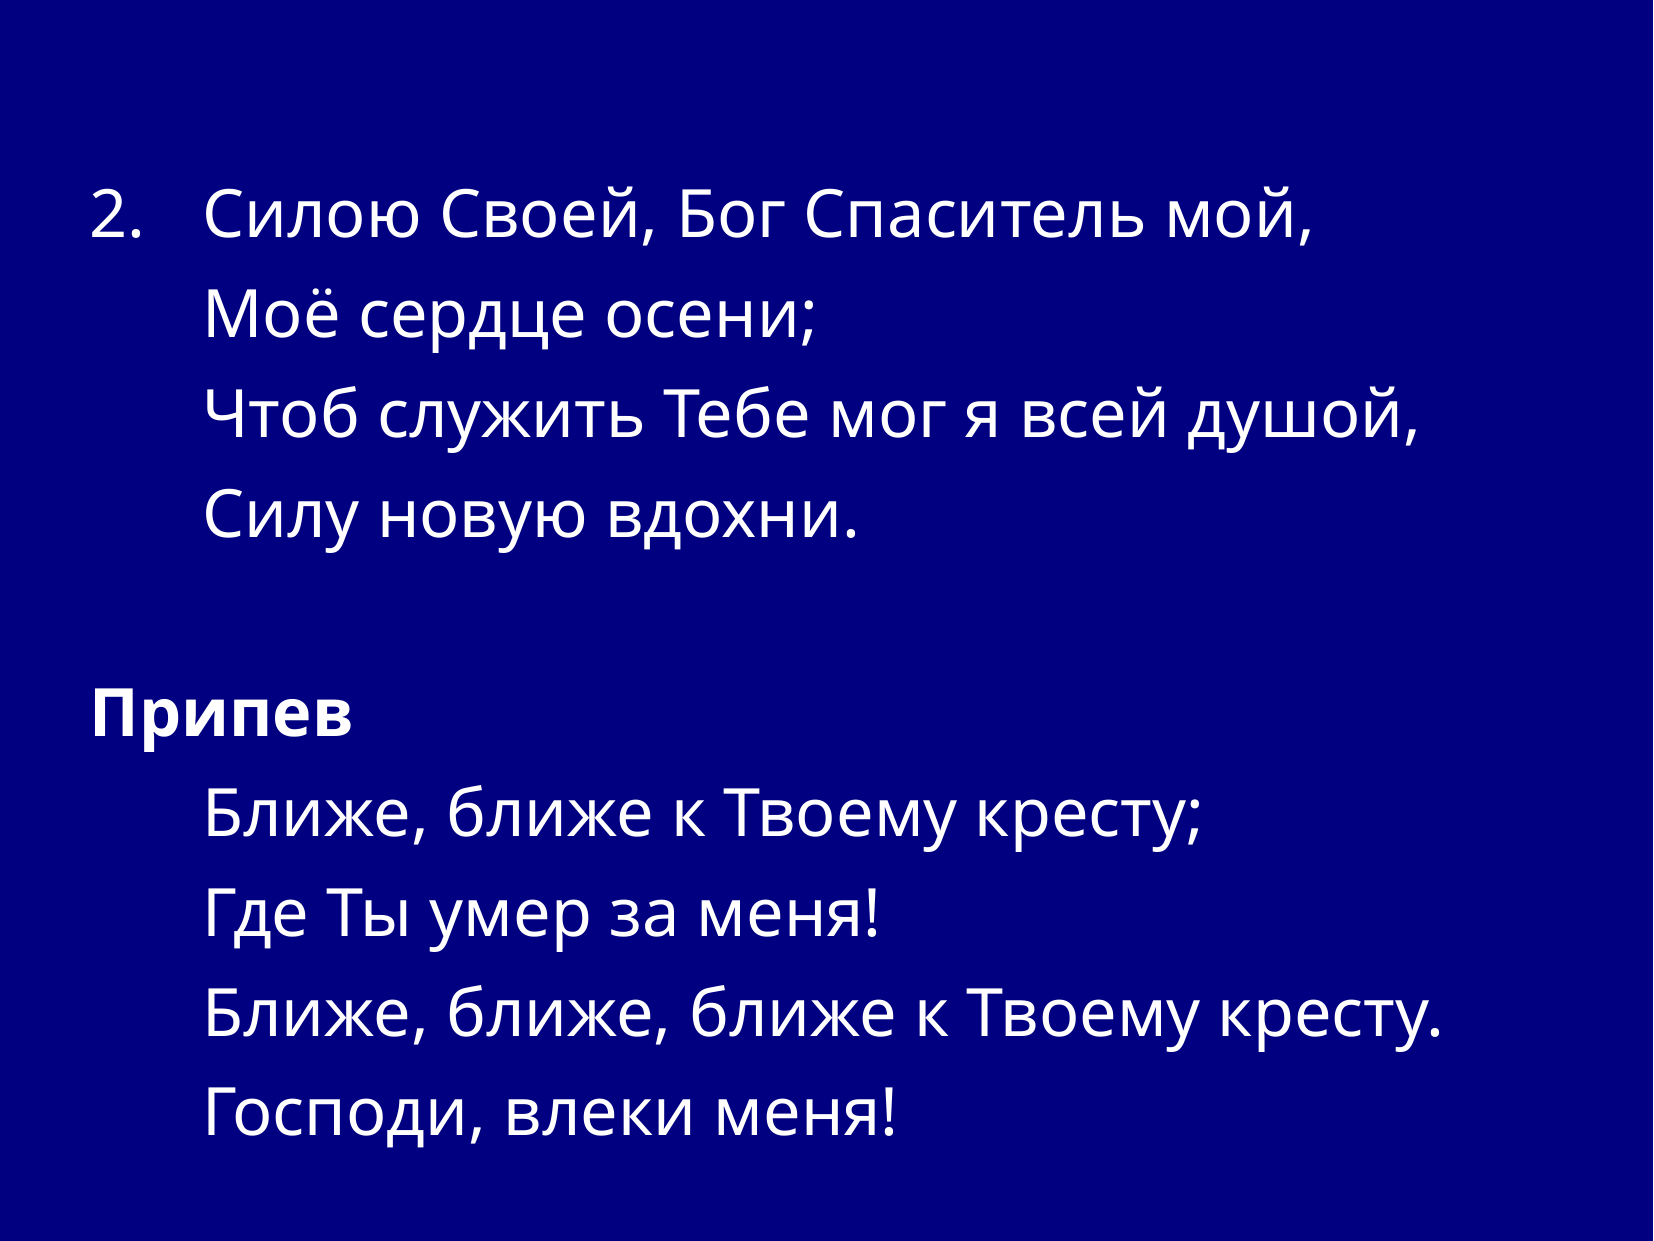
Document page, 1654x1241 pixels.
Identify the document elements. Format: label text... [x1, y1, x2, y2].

text_box 2. Силою Своей, Бог Спаситель мой, Моё сердце осени; Чтоб служить Тебе мог я всей душой, Силу новую вдохни. Припев Ближе, ближе к Твоему кресту; Где Ты умер за меня! Ближе, ближе, ближе к Твоему кресту. Господи, влеки меня! [75, 150, 1653, 1163]
